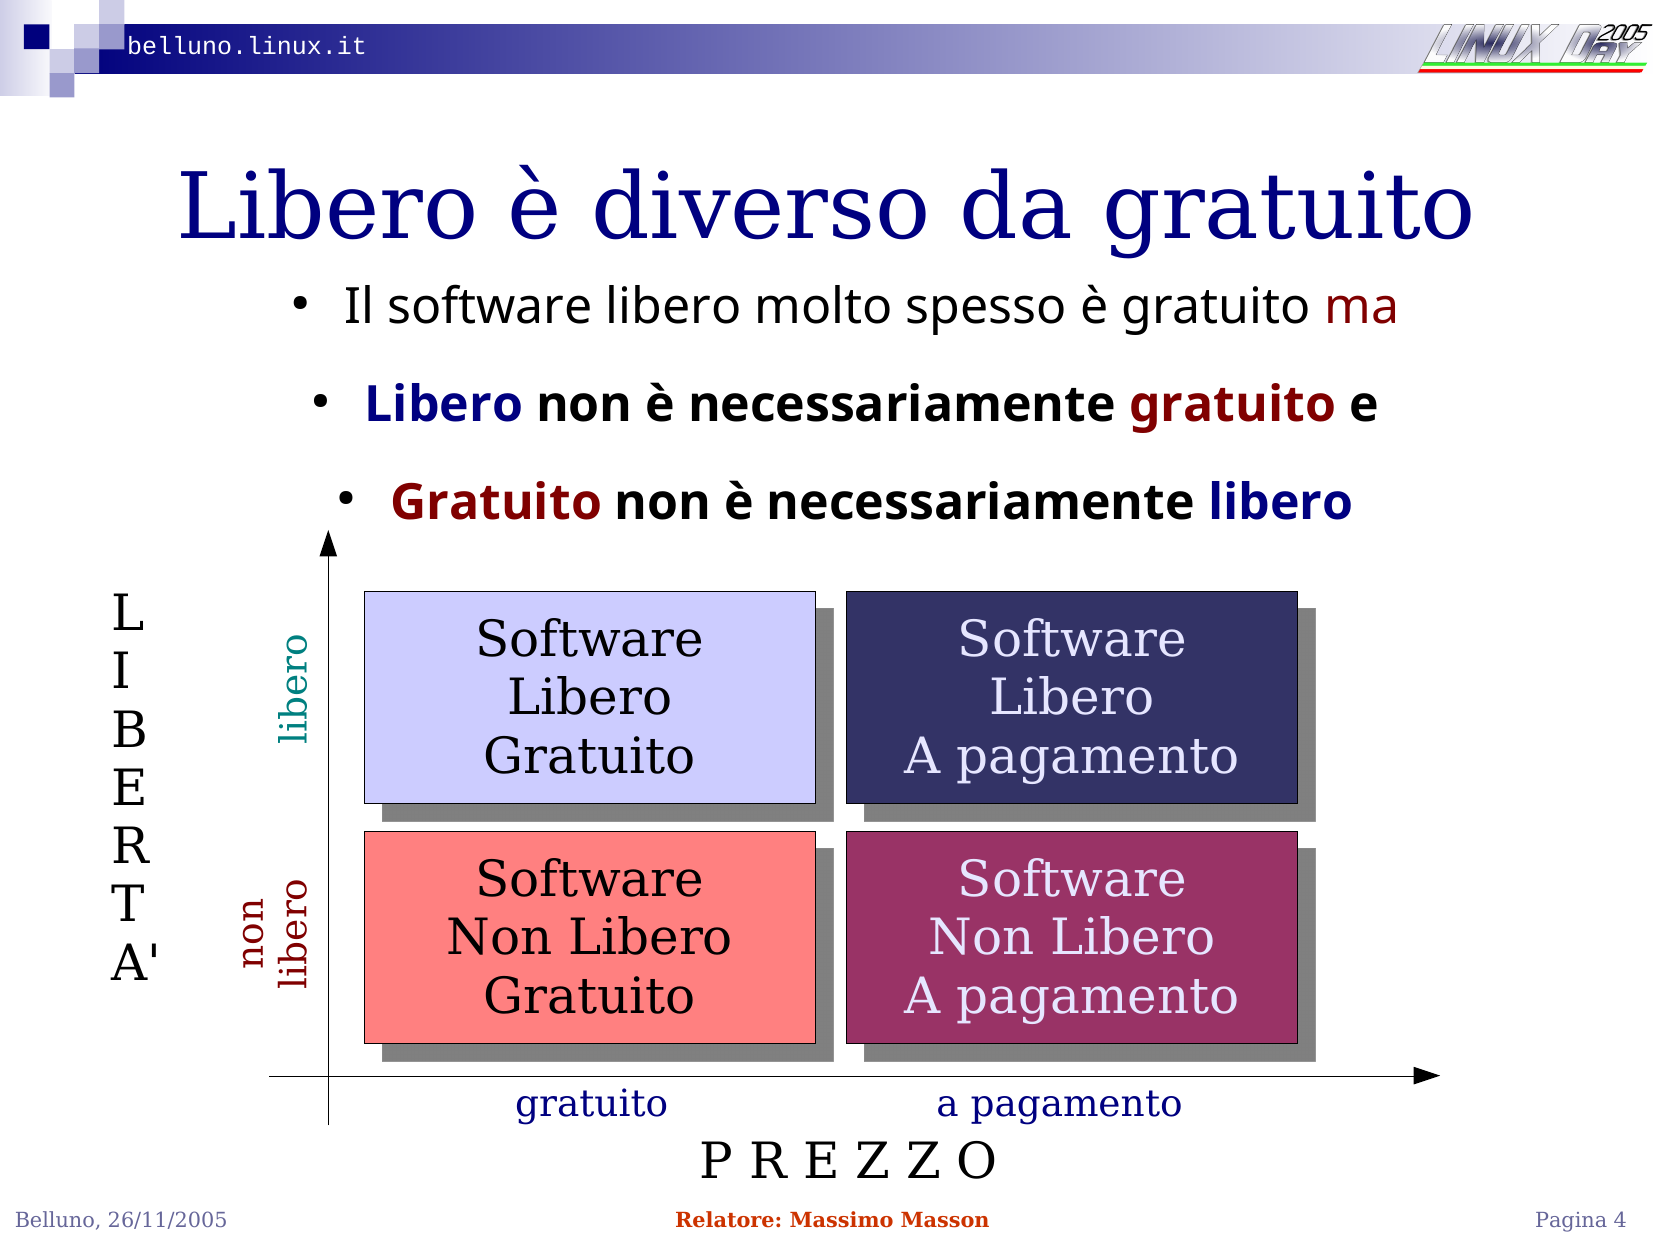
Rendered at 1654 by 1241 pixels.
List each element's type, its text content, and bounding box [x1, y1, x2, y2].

text_box L I B E R T A' [110, 584, 161, 1001]
text_box Software Non Libero Gratuito [364, 831, 816, 1044]
text_box a pagamento [936, 1081, 1184, 1126]
text_box Software Libero Gratuito [364, 591, 816, 804]
text_box libero [272, 633, 316, 745]
text_box P R E Z Z O [699, 1132, 999, 1191]
picture [1417, 24, 1654, 73]
text_box Software Non Libero A pagamento [846, 831, 1298, 1044]
text_box gratuito [515, 1081, 669, 1126]
list Il software libero molto spesso è gratuito ma Libero non è necessariamente gratuito e Gratuito non è necessariamente libero [121, 270, 1534, 625]
text_box non libero [228, 878, 316, 990]
title Libero è diverso da gratuito [121, 102, 1534, 270]
text_box Software Libero A pagamento [846, 591, 1298, 804]
